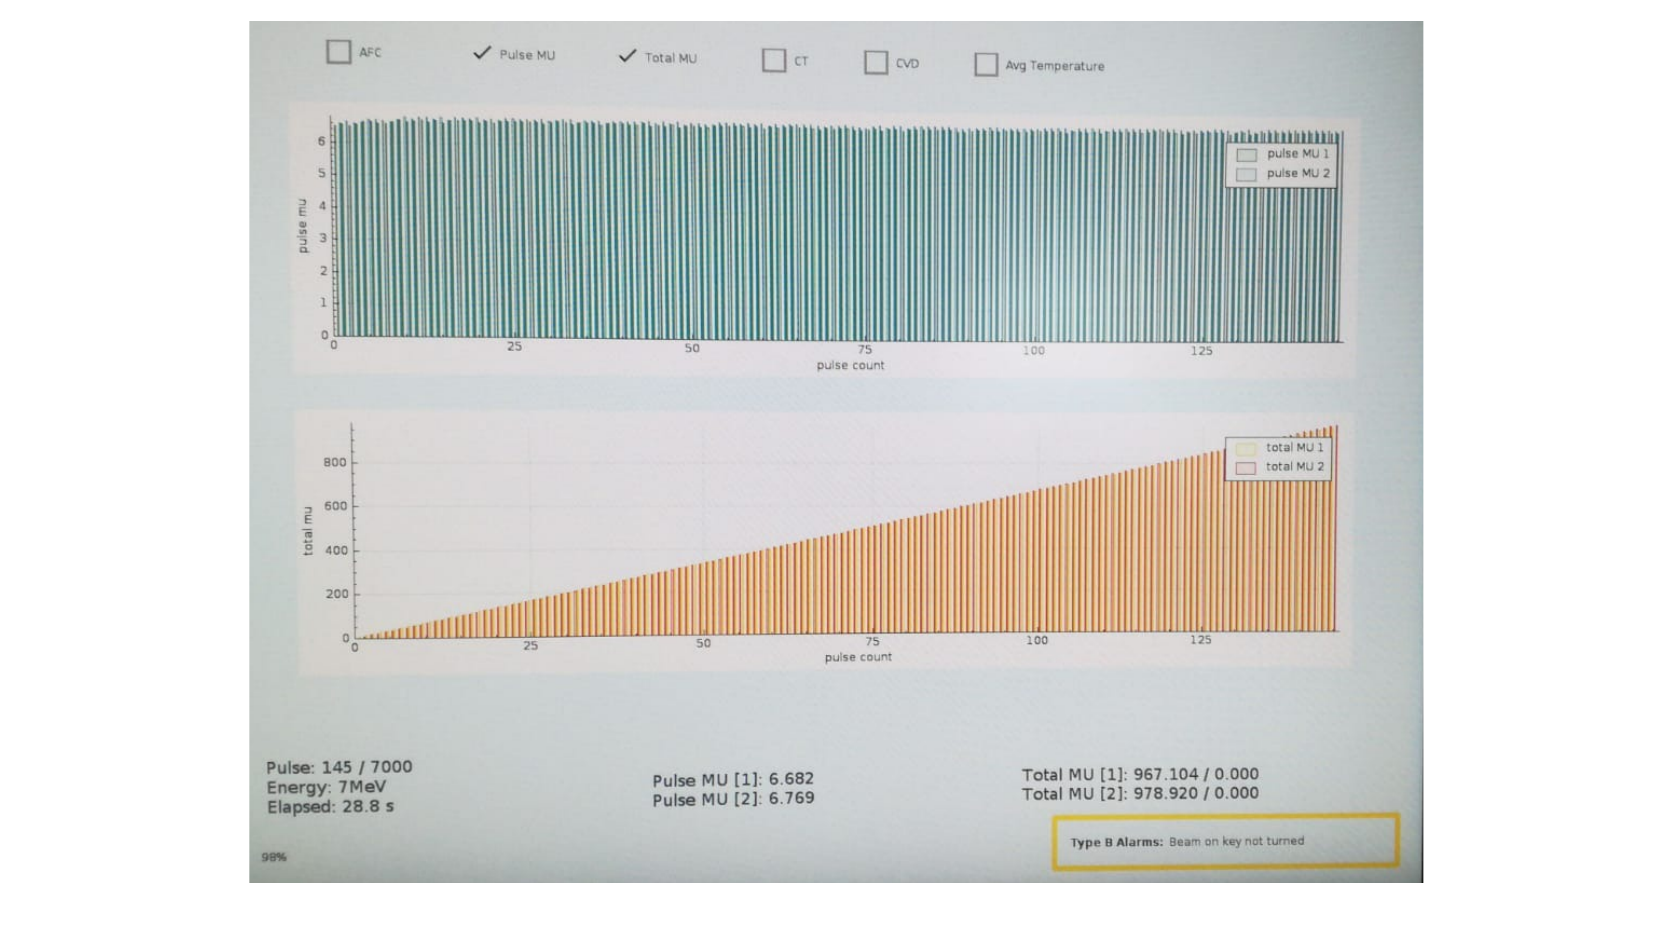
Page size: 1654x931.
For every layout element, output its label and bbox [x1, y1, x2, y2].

picture [249, 21, 1424, 883]
